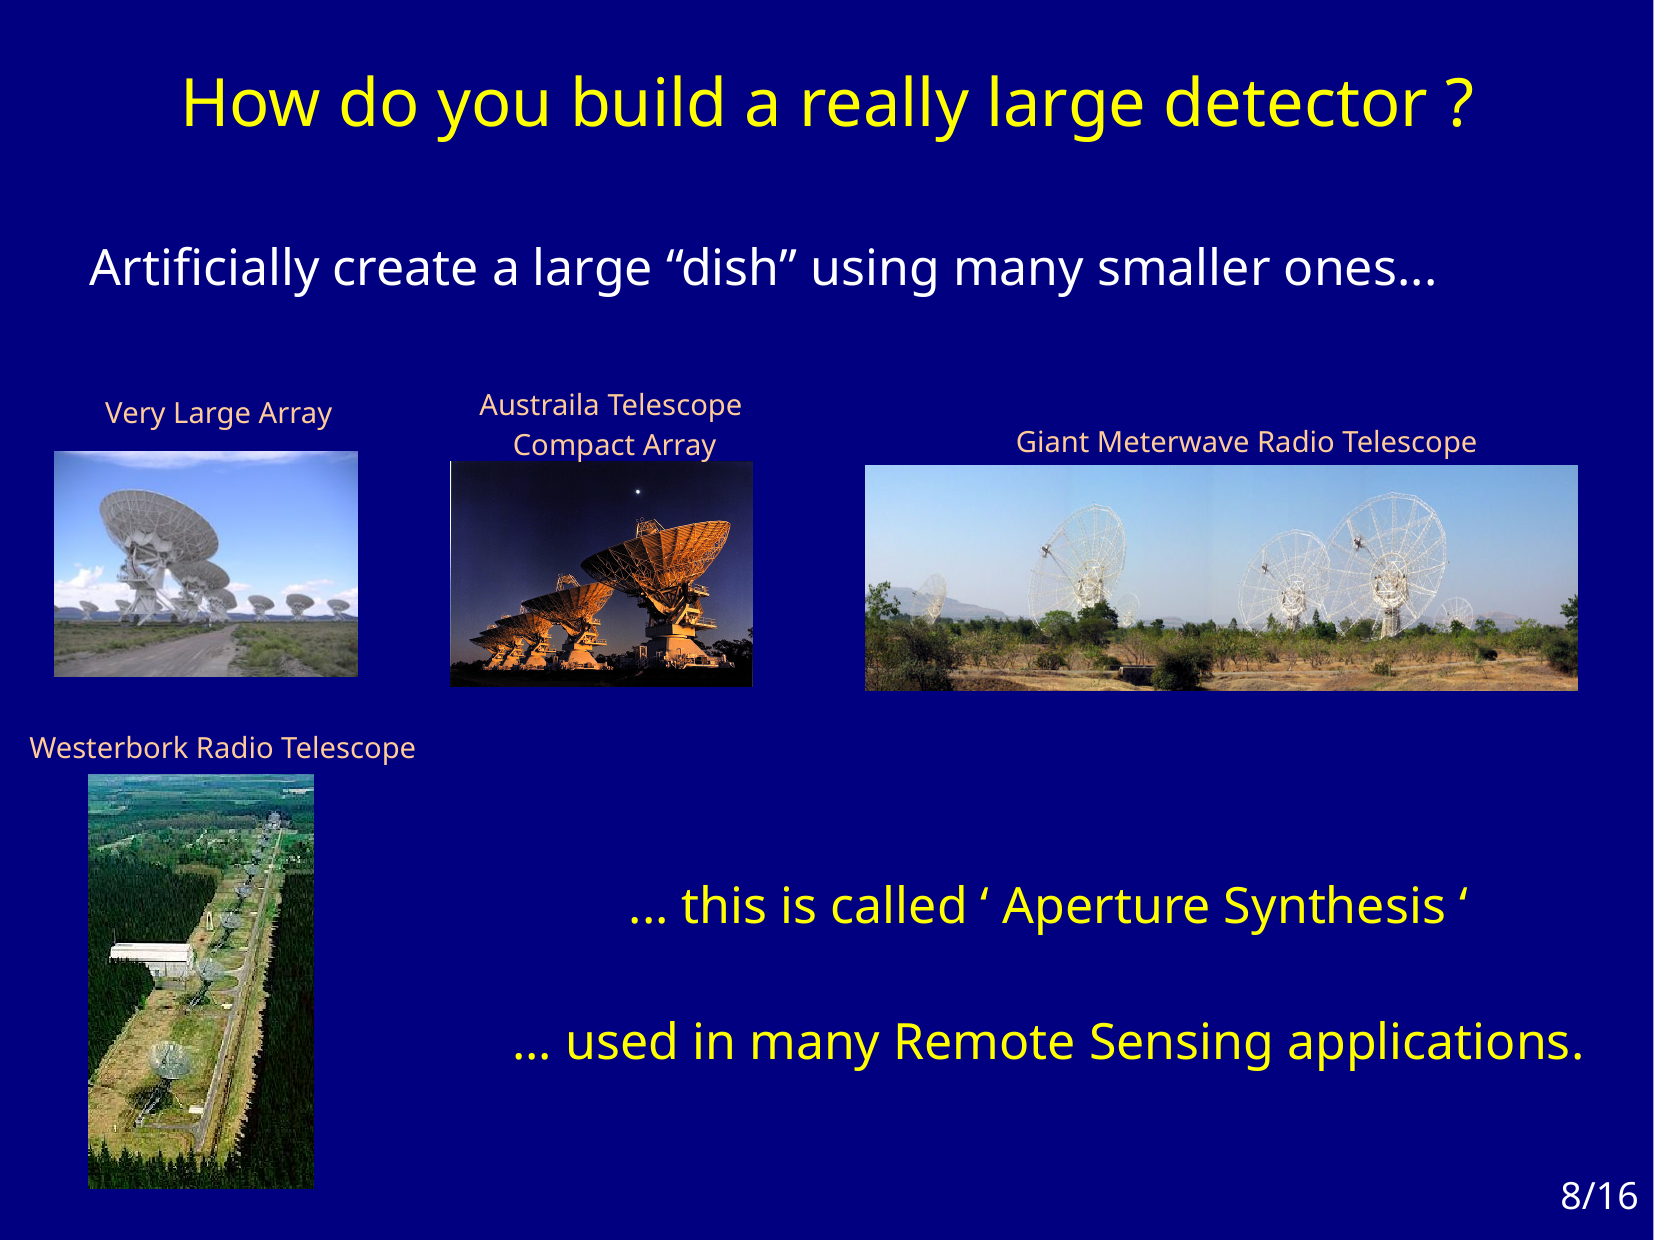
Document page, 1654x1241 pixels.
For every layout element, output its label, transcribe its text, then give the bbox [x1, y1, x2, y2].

text_box ... this is called ‘ Aperture Synthesis ‘ ... used in many Remote Sensing applications. [497, 862, 1576, 1088]
text_box Austraila Telescope Compact Array [430, 376, 800, 463]
text_box Westerbork Radio Telescope [9, 719, 445, 770]
picture [88, 775, 314, 1189]
text_box Very Large Array [54, 384, 383, 436]
title How do you build a really large detector ? [66, 43, 1590, 158]
picture [450, 463, 753, 687]
text_box Artificially create a large “dish” using many smaller ones... [75, 225, 1388, 314]
picture [865, 465, 1578, 691]
text_box Giant Meterwave Radio Telescope [898, 414, 1595, 490]
picture [54, 451, 358, 677]
